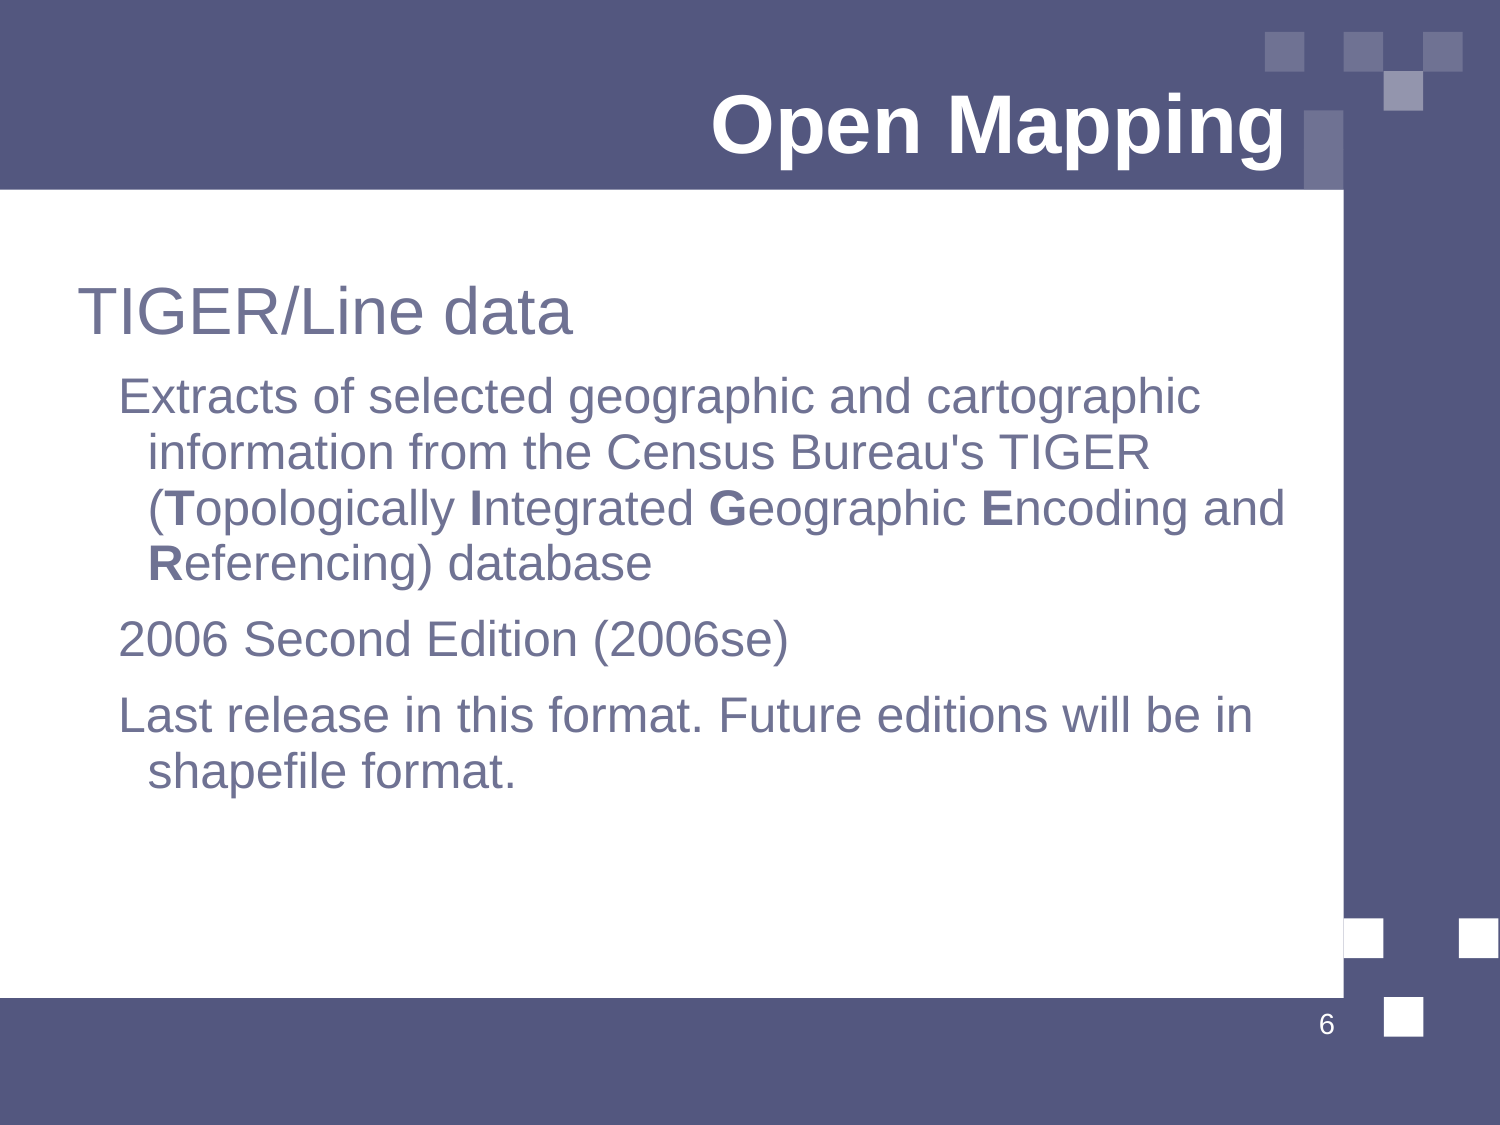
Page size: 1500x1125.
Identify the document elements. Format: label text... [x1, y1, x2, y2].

list TIGER/Line data Extracts of selected geographic and cartographic information from the Census Bureau's TIGER (Topologically Integrated Geographic Encoding and Referencing) database 2006 Second Edition (2006se) Last release in this format. Future editions will be in shapefile format. [59, 236, 1289, 762]
title Open Mapping [58, 74, 1288, 176]
